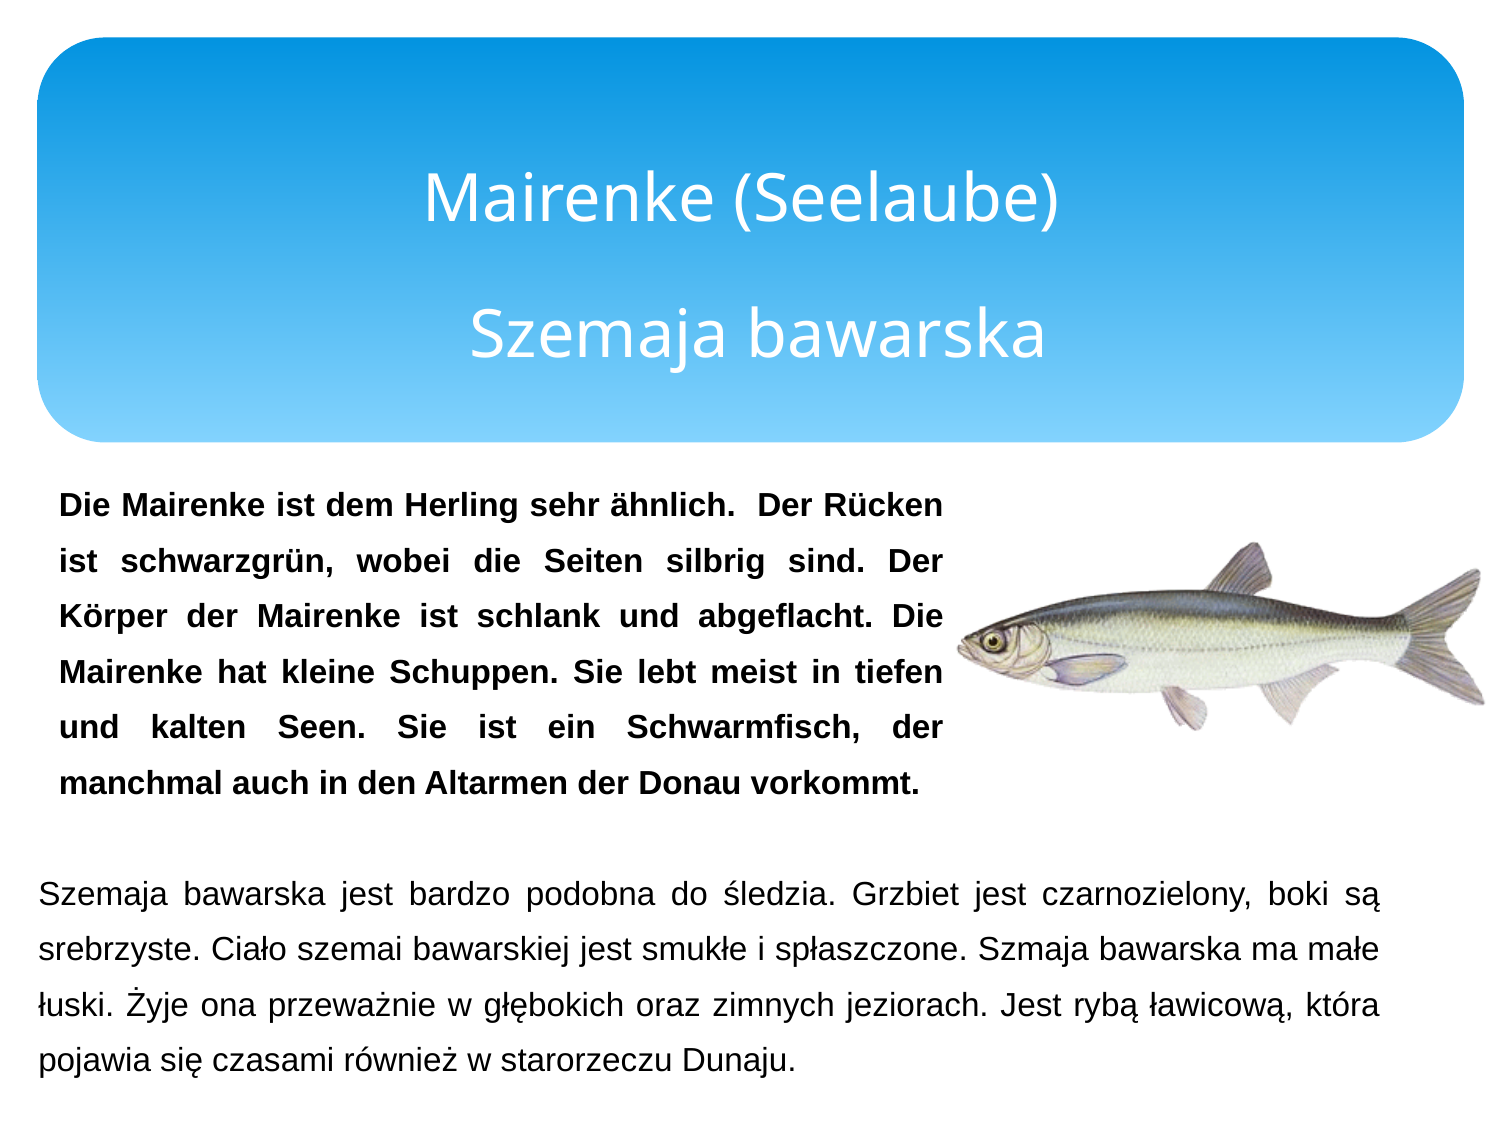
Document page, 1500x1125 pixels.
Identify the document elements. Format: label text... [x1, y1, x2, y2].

picture [944, 530, 1492, 739]
title Mairenke (Seelaube) Szemaja bawarska [0, 106, 1500, 376]
subtitle Die Mairenke ist dem Herling sehr ähnlich. Der Rücken ist schwarzgrün, wobei die Seiten silbrig sind. Der Körper der Mairenke ist schlank und abgeflacht. Die Mairenke hat kleine Schuppen. Sie lebt meist in tiefen und kalten Seen. Sie ist ein Schwarmfisch, der manchmal auch in den Altarmen der Donau vorkommt. [59, 442, 945, 827]
text_box Szemaja bawarska jest bardzo podobna do śledzia. Grzbiet jest czarnozielony, boki są srebrzyste. Ciało szemai bawarskiej jest smukłe i spłaszczone. Szmaja bawarska ma małe łuski. Żyje ona przeważnie w głębokich oraz zimnych jeziorach. Jest rybą ławicową, która pojawia się czasami również w starorzeczu Dunaju. [23, 849, 1447, 1070]
